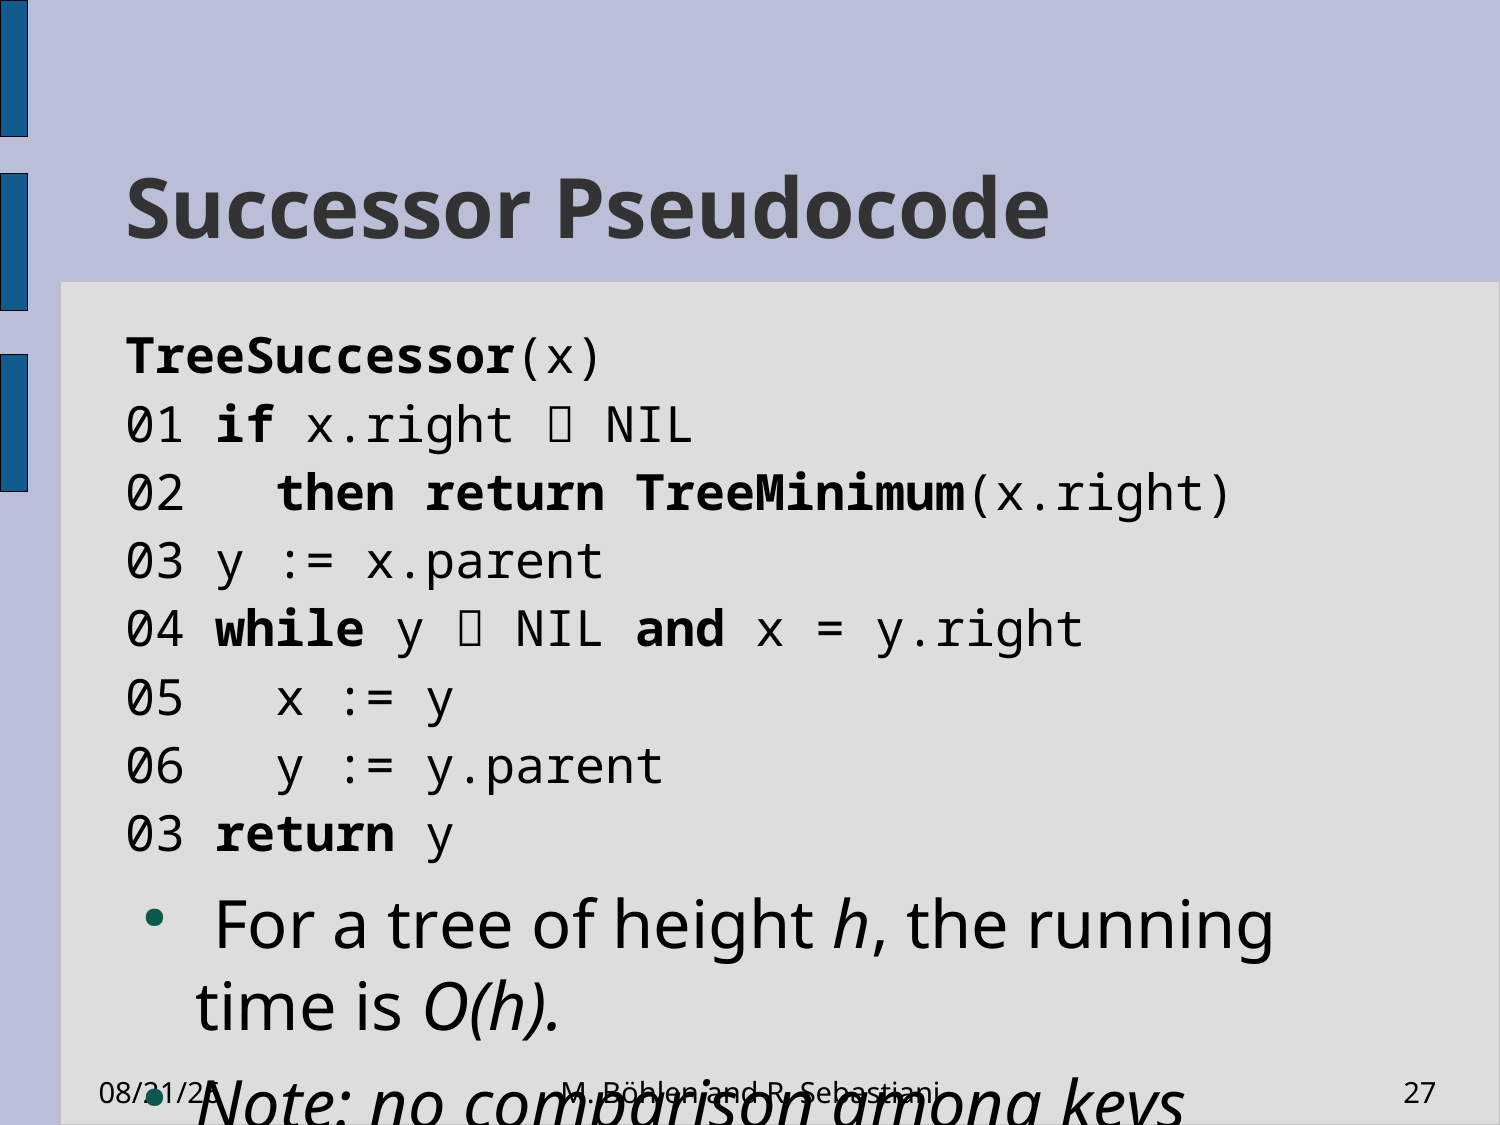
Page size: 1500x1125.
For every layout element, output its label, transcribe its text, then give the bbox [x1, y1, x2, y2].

list TreeSuccessor(x) 01 if x.right  NIL 02 then return TreeMinimum(x.right) 03 y := x.parent 04 while y  NIL and x = y.right 05 x := y 06 y := y.parent 03 return y For a tree of height h, the running time is O(h). Note: no comparison among keys needed! [110, 312, 1392, 1062]
title Successor Pseudocode [110, 67, 1392, 271]
